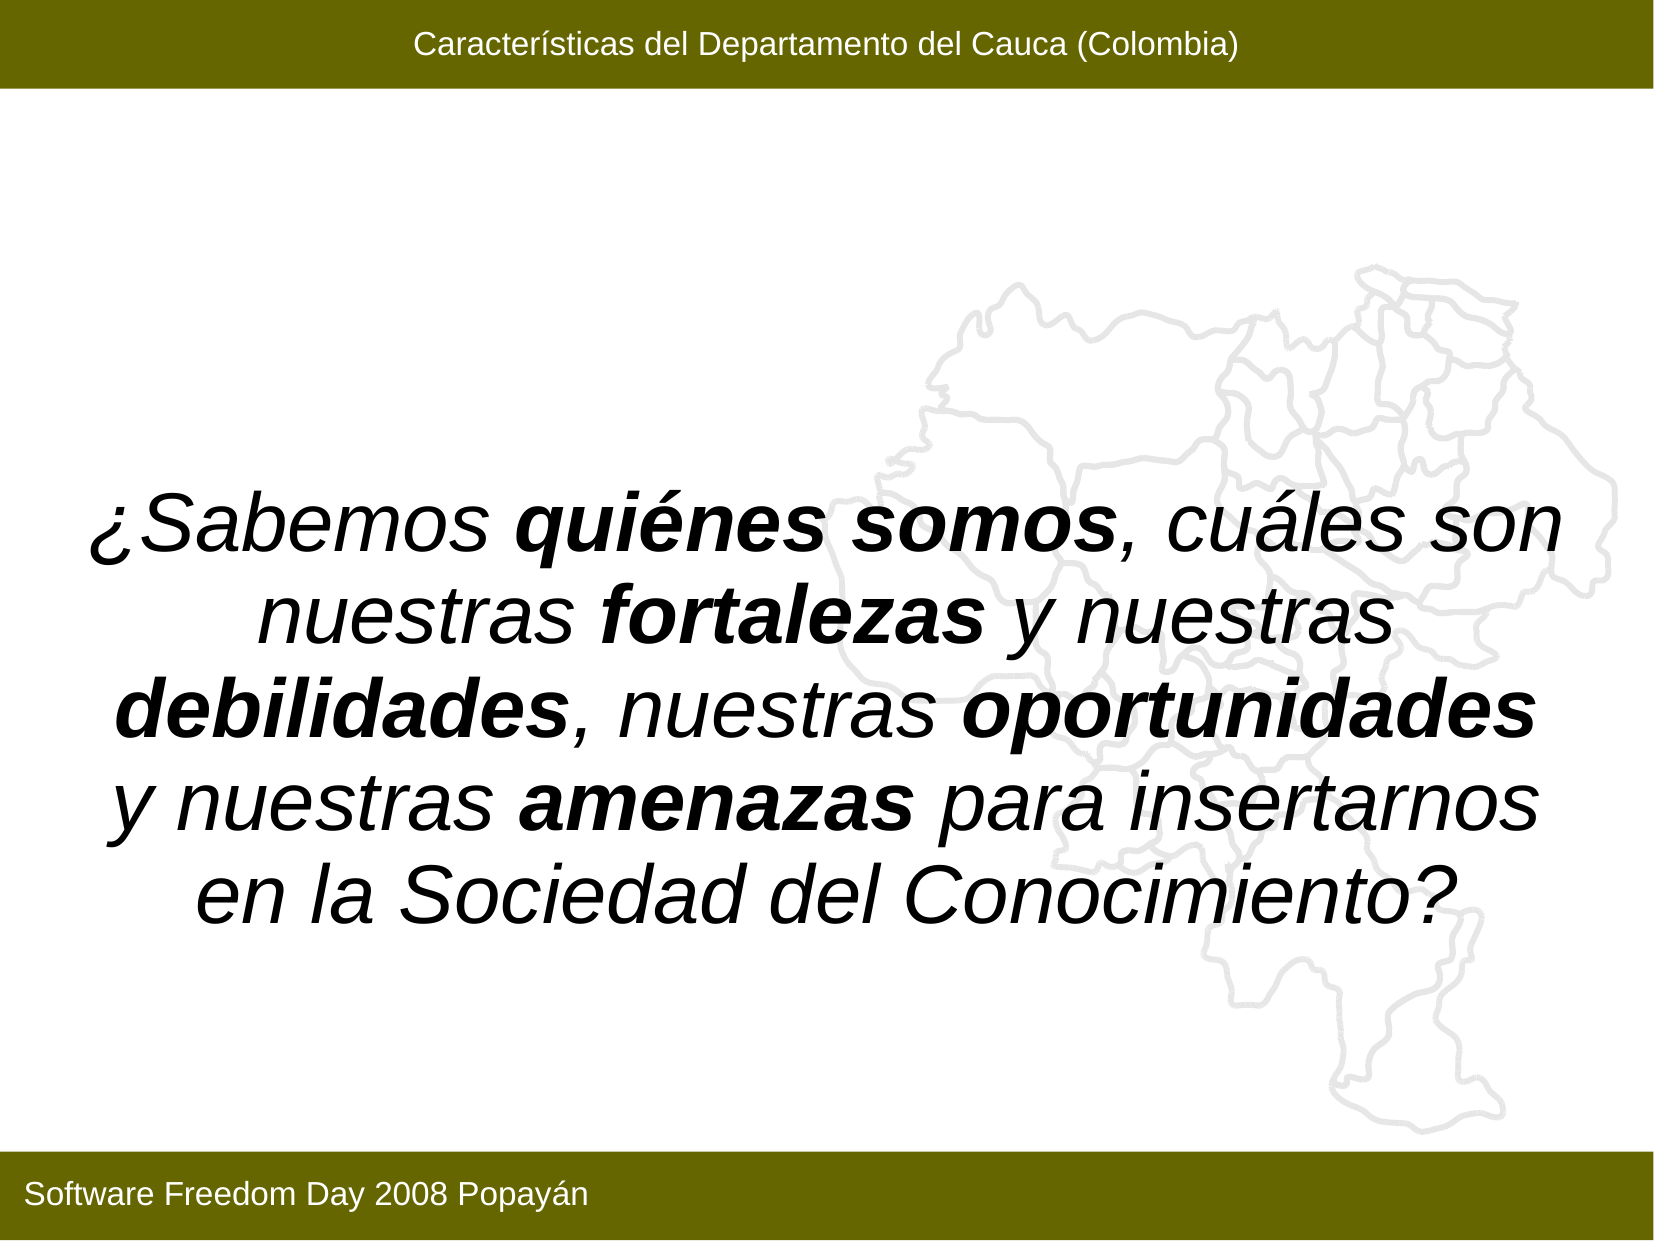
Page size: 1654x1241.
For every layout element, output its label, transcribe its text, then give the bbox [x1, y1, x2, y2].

subtitle ¿Sabemos quiénes somos, cuáles son nuestras fortalezas y nuestras debilidades, nuestras oportunidades y nuestras amenazas para insertarnos en la Sociedad del Conocimiento? [29, 295, 1625, 1122]
